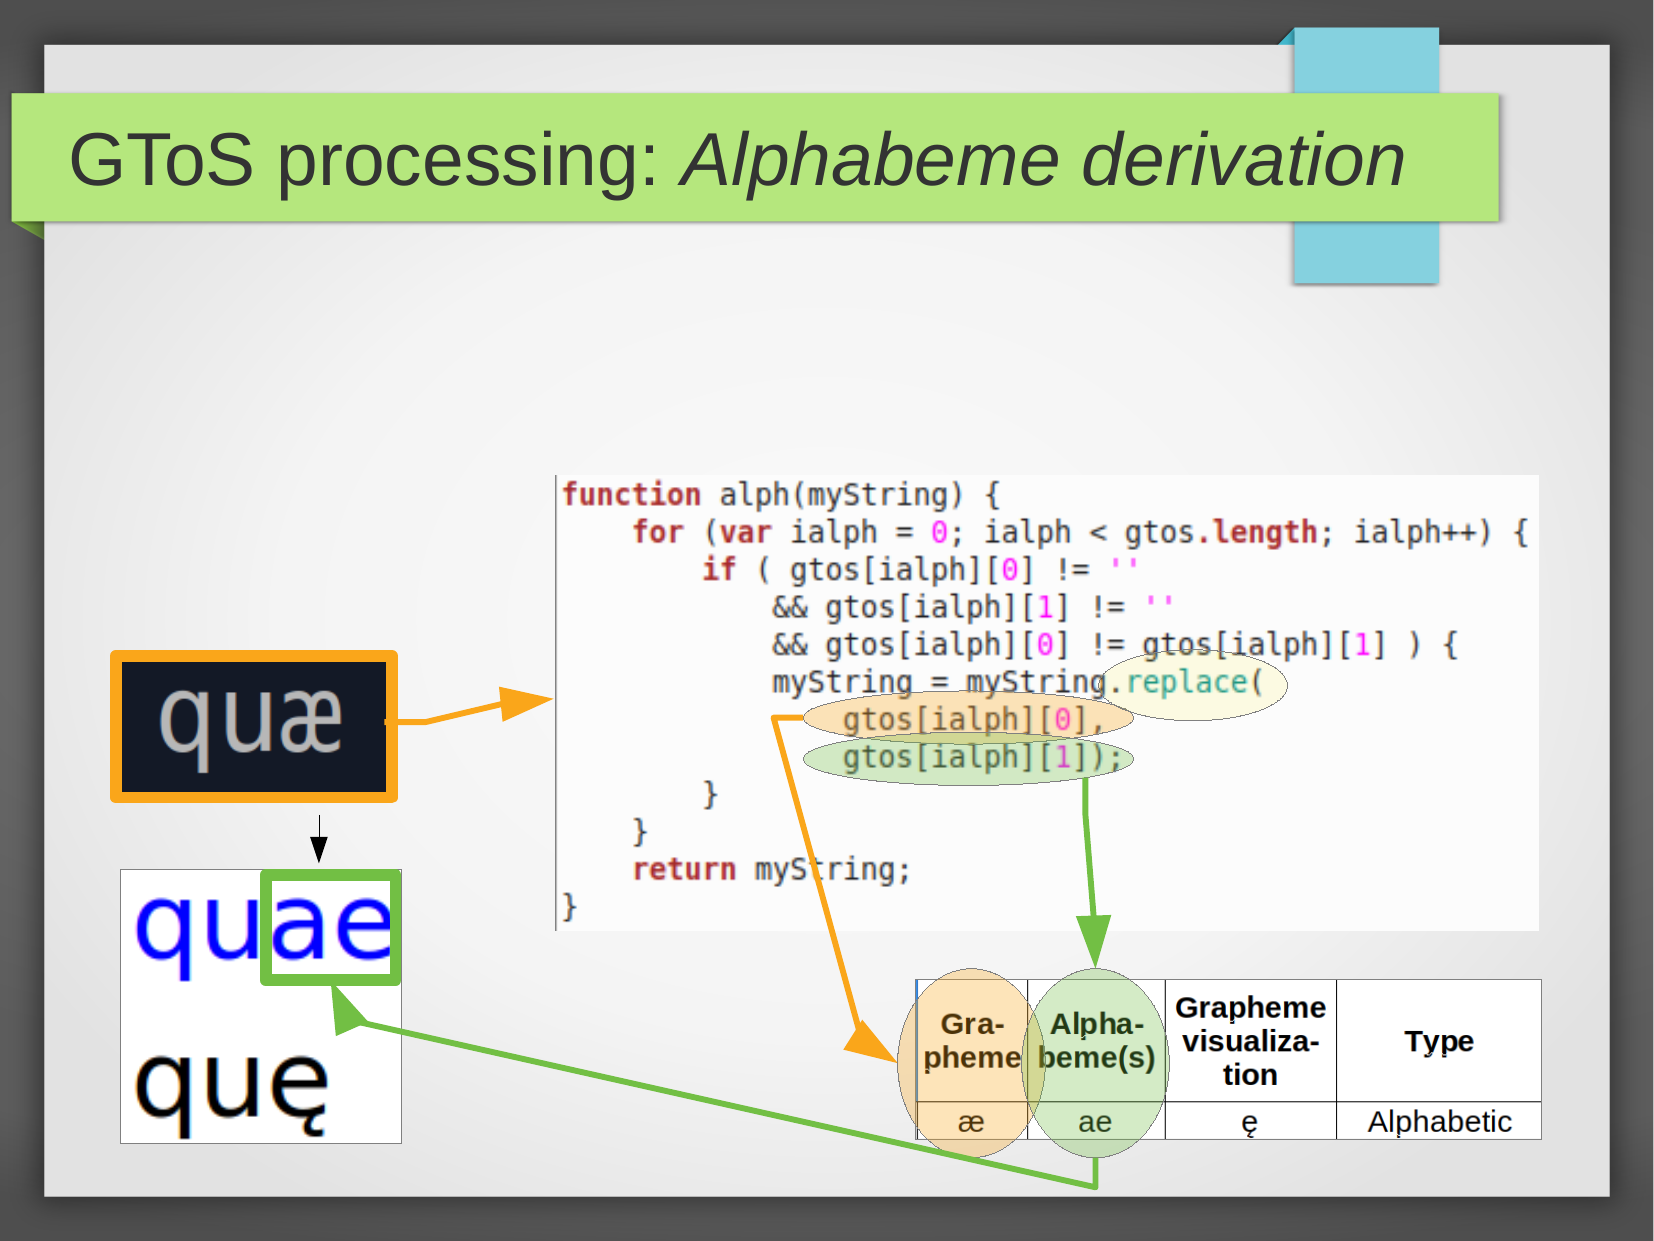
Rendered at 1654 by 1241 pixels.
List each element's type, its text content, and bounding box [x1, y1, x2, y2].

text_box [803, 649, 1288, 786]
title GToS processing: Alphabeme derivation [68, 75, 1510, 244]
picture [0, 0, 1654, 1241]
text_box [897, 968, 1170, 1158]
